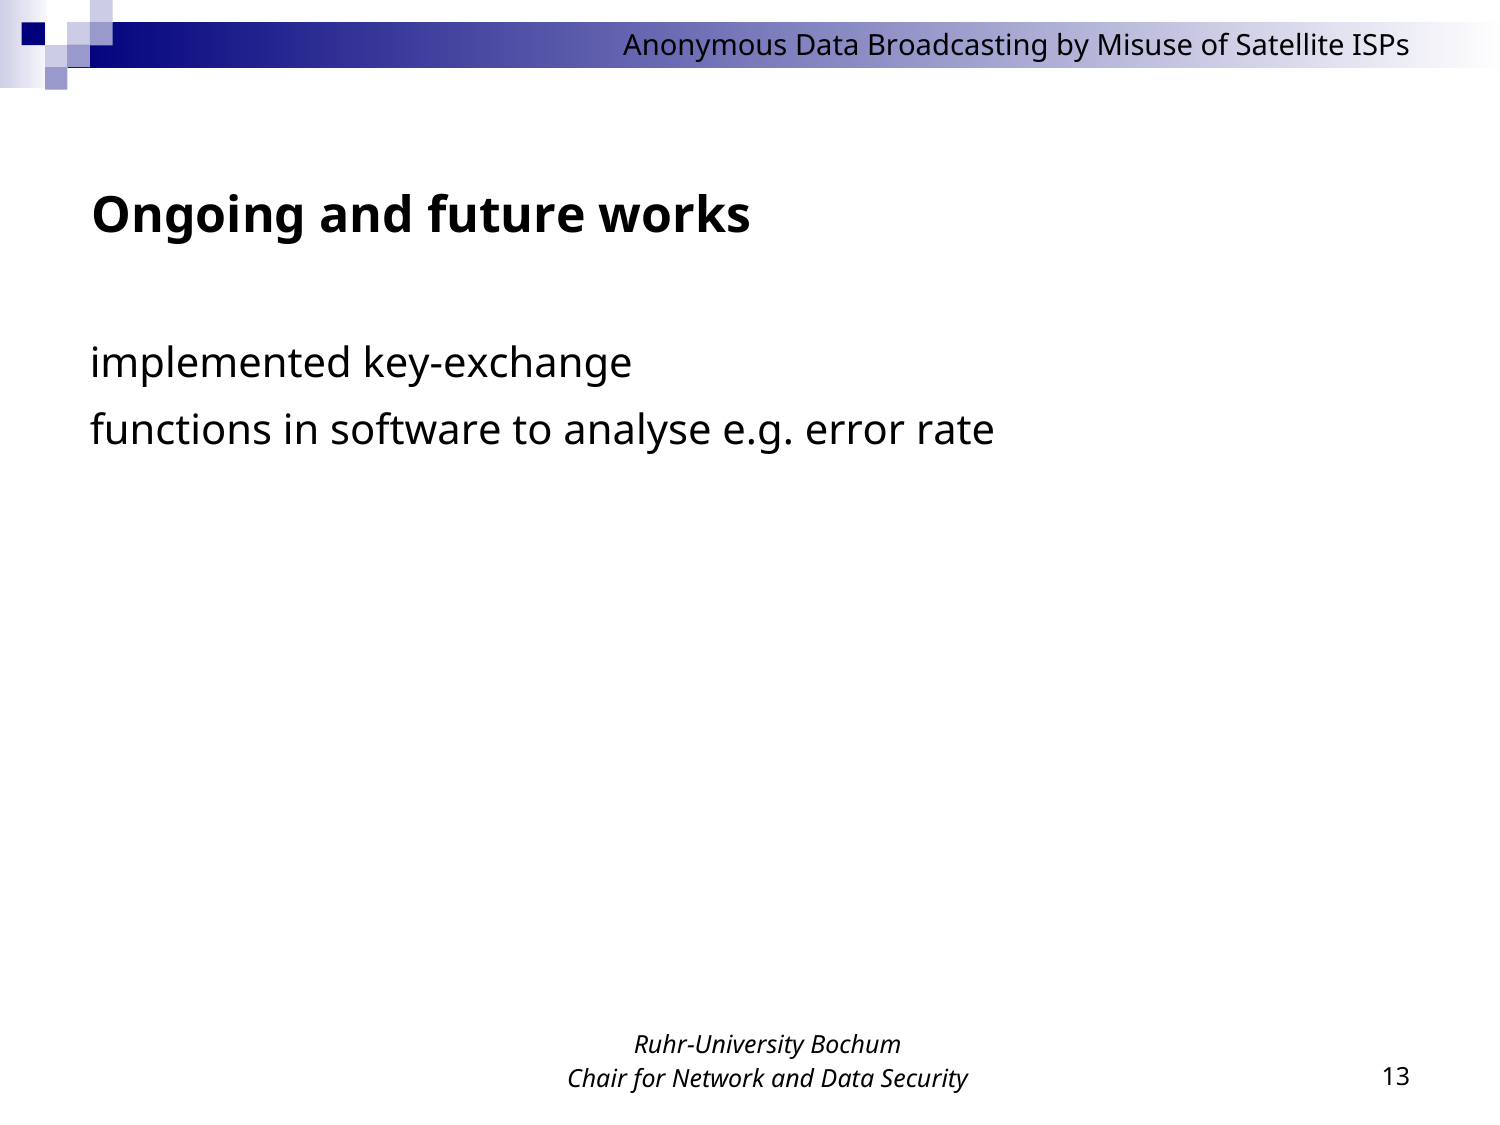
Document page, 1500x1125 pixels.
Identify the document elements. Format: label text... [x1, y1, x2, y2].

text_box Ruhr-University Bochum Chair for Network and Data Security [552, 1018, 984, 1103]
title Anonymous Data Broadcasting by Misuse of Satellite ISPs [608, 18, 1471, 70]
list implemented key-exchange functions in software to analyse e.g. error rate [75, 324, 1426, 963]
text_box Ongoing and future works [76, 171, 1424, 256]
